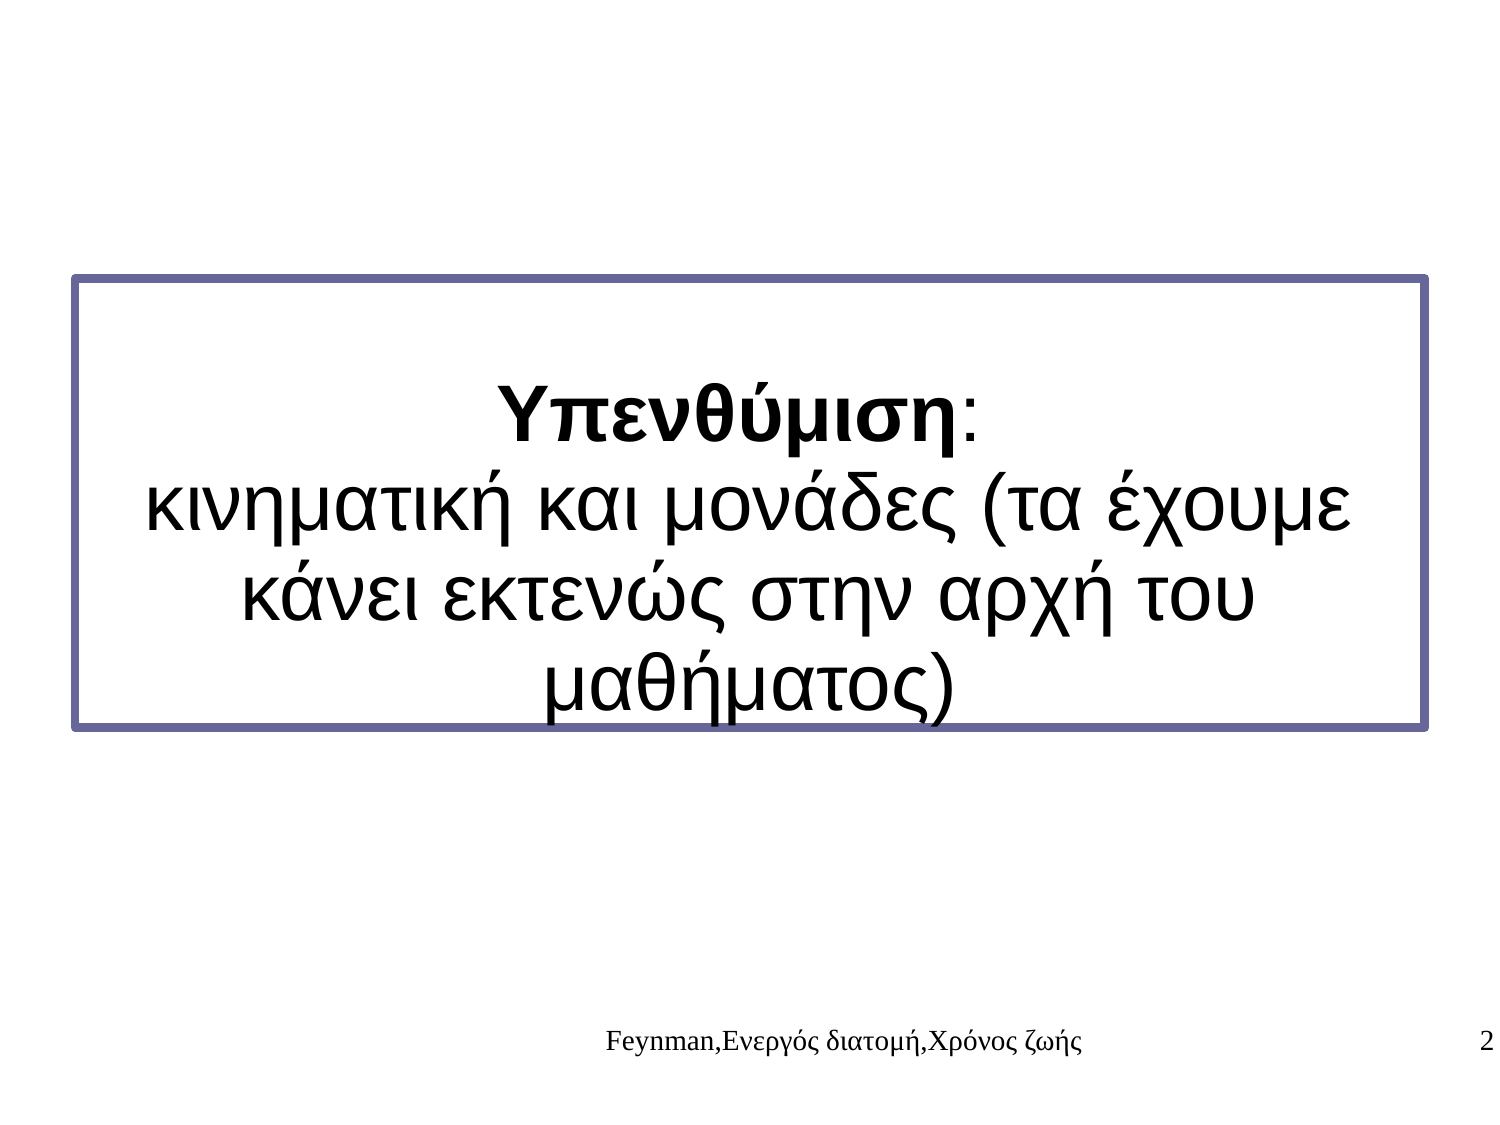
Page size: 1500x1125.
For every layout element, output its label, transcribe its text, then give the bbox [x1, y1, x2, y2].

title Υπενθύμιση: κινηματική και μονάδες (τα έχουμε κάνει εκτενώς στην αρχή του μαθήματος) [75, 278, 1425, 728]
